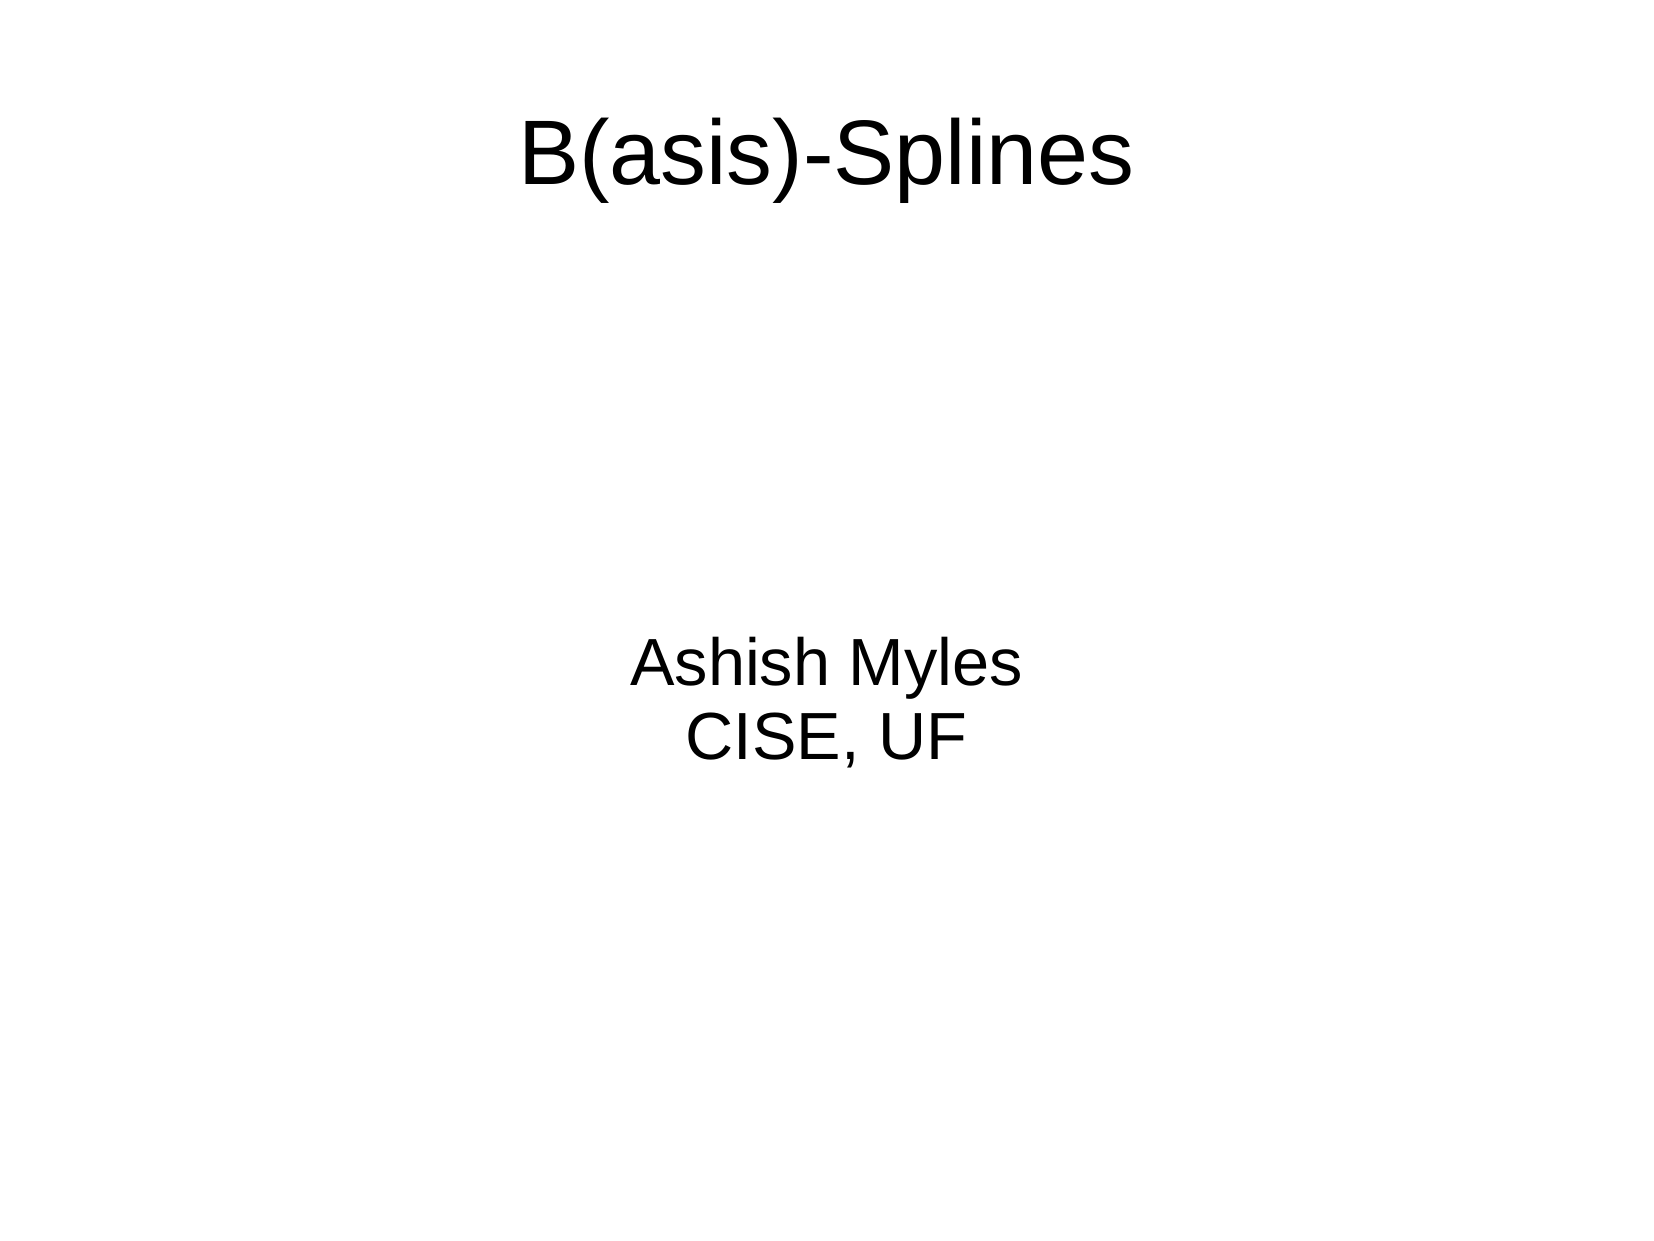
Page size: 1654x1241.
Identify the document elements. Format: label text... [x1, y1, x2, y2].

subtitle Ashish Myles CISE, UF [82, 297, 1571, 1102]
title B(asis)-Splines [82, 56, 1571, 250]
